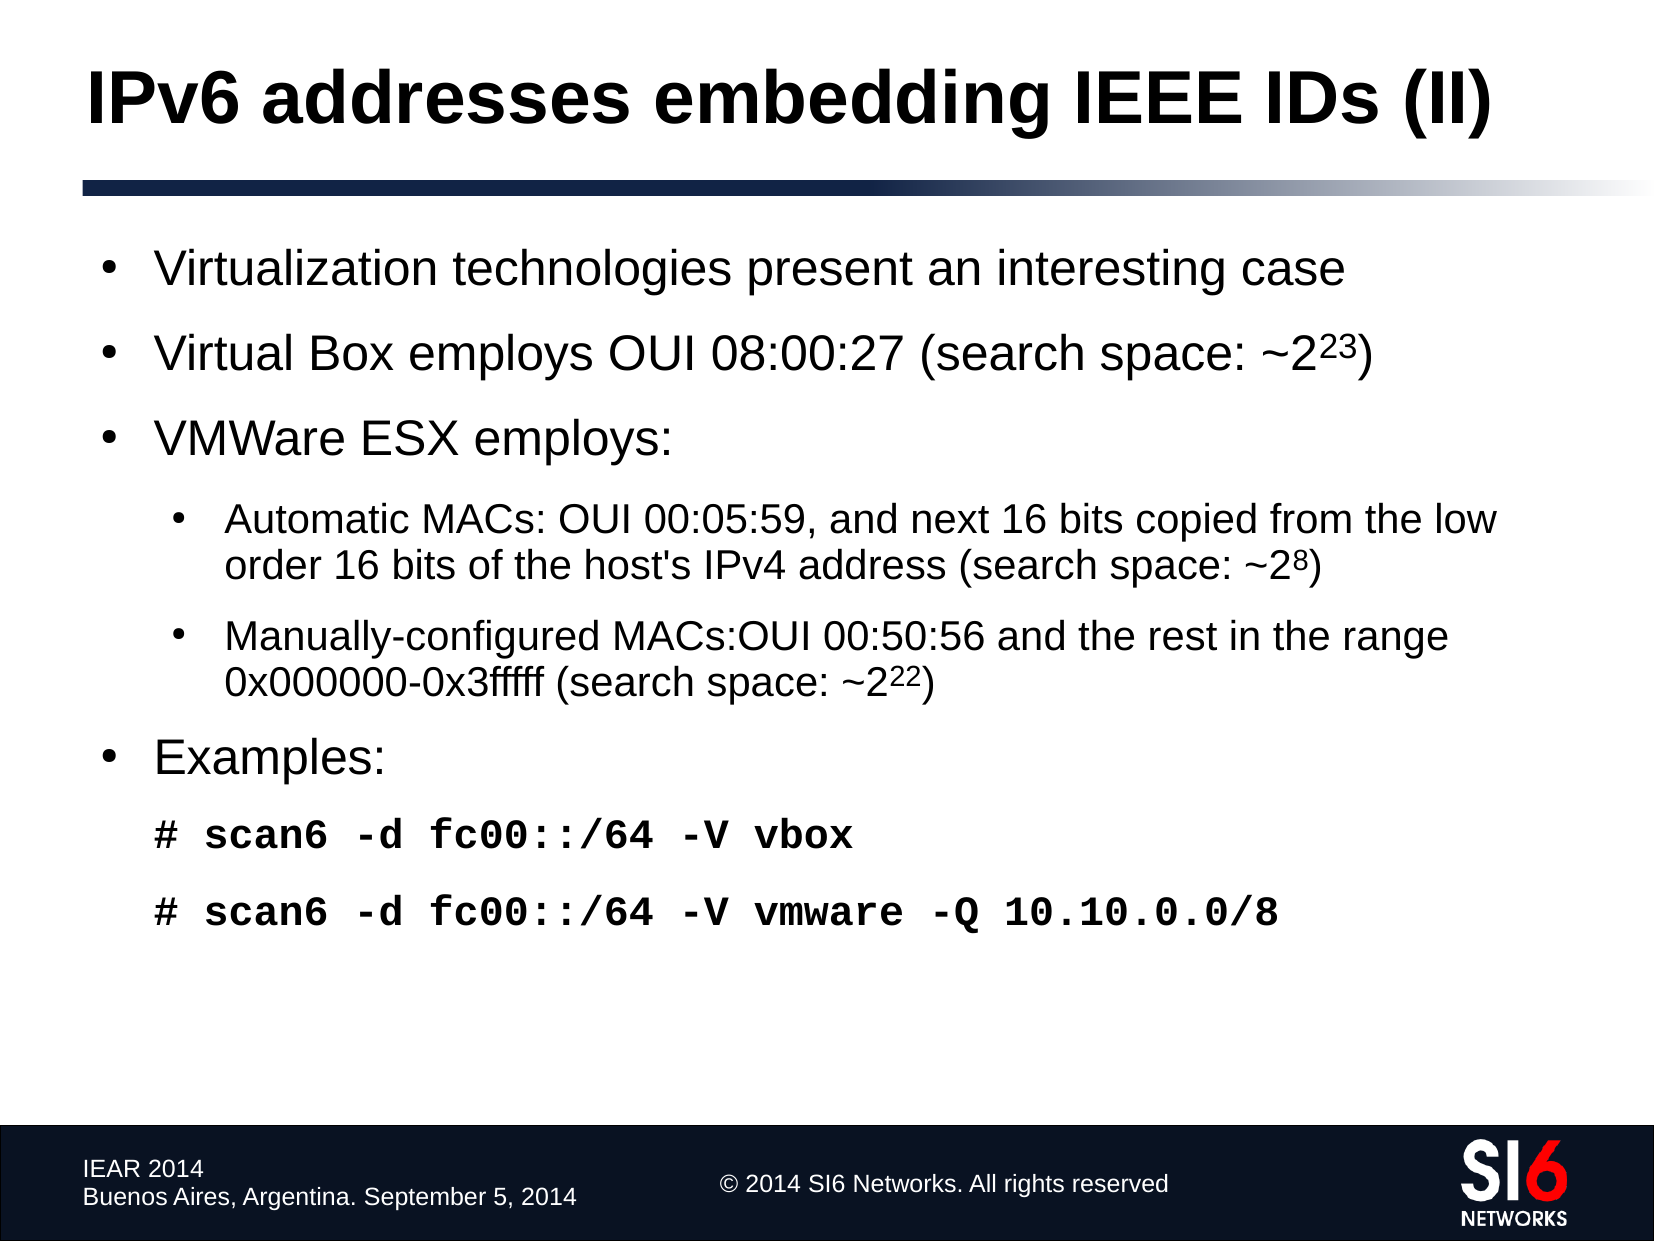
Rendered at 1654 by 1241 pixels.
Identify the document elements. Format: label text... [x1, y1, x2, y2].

title IPv6 addresses embedding IEEE IDs (II) [86, 30, 1576, 166]
picture [1461, 1139, 1567, 1226]
list Virtualization technologies present an interesting case Virtual Box employs OUI 08:00:27 (search space: ~223) VMWare ESX employs: Automatic MACs: OUI 00:05:59, and next 16 bits copied from the low order 16 bits of the host's IPv4 address (search space: ~28) Manually-configured MACs:OUI 00:50:56 and the rest in the range 0x000000-0x3fffff (search space: ~222) Examples: # scan6 -d fc00::/64 -V vbox # scan6 -d fc00::/64 -V vmware -Q 10.10.0.0/8 [82, 240, 1571, 1059]
